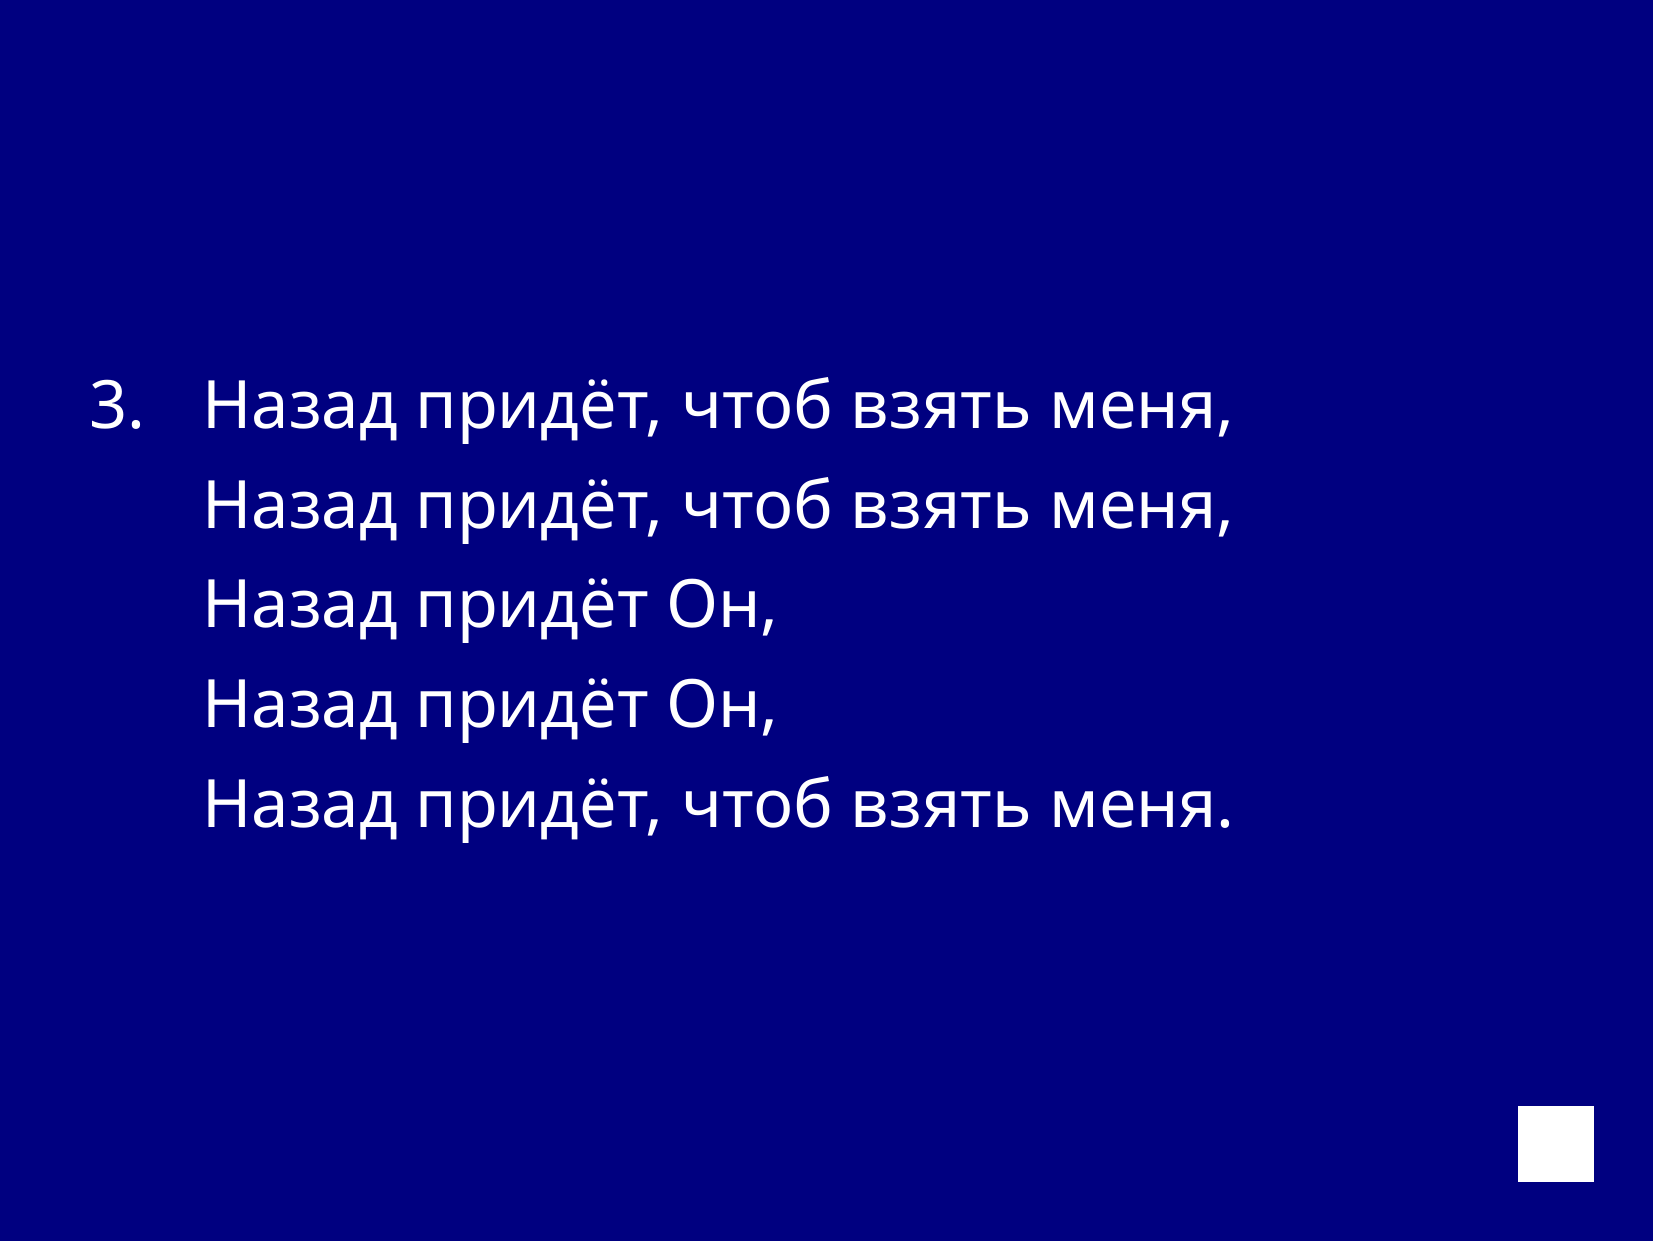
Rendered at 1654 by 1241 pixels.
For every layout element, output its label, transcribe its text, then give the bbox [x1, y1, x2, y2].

text_box 3. Назад придёт, чтоб взять меня, Назад придёт, чтоб взять меня, Назад придёт Он, Назад придёт Он, Назад придёт, чтоб взять меня. [75, 150, 1576, 1163]
text_box [1518, 1106, 1594, 1182]
